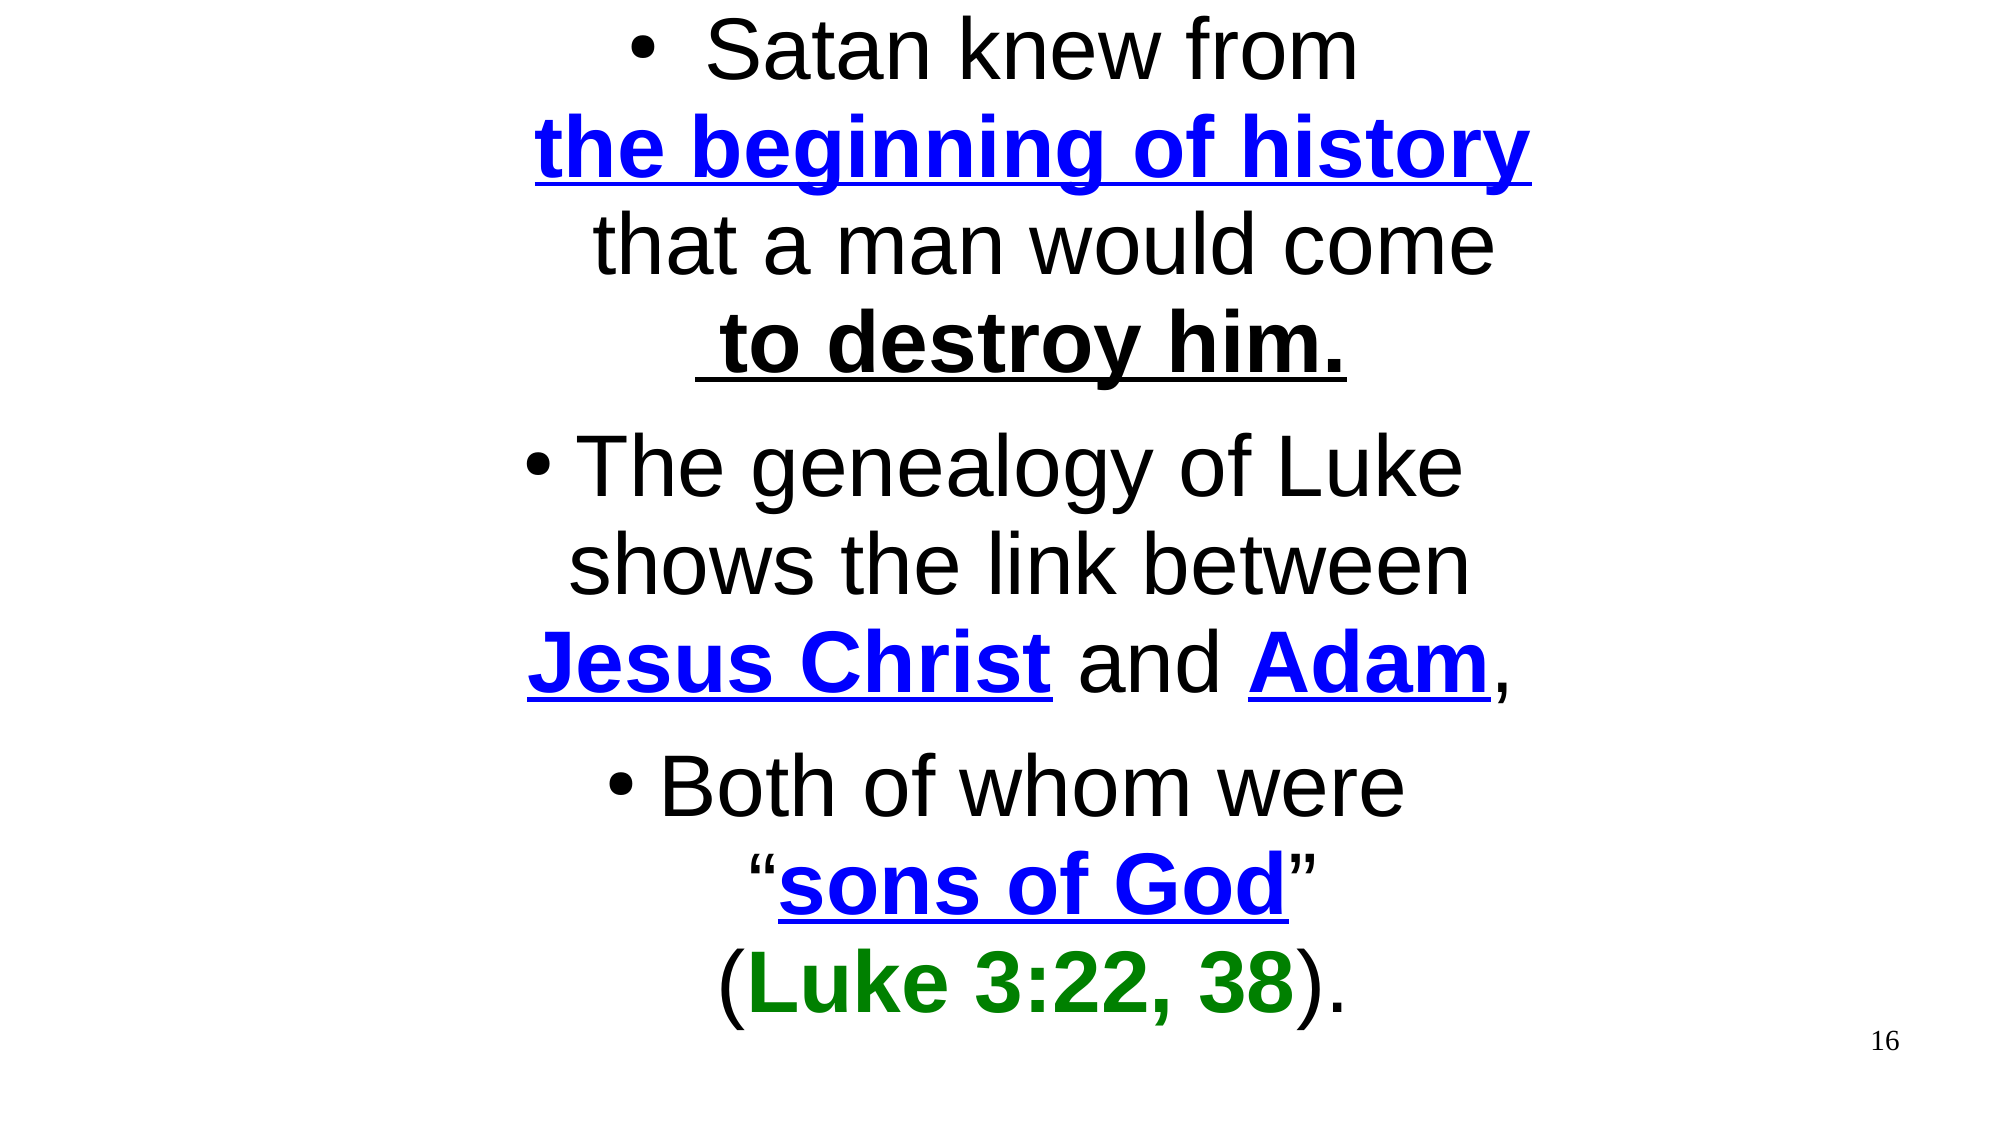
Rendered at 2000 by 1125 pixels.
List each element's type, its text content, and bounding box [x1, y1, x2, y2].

list Satan knew from the beginning of history that a man would come to destroy him. The genealogy of Luke shows the link between Jesus Christ and Adam, Both of whom were “sons of God” (Luke 3:22, 38). [0, 0, 1996, 1123]
